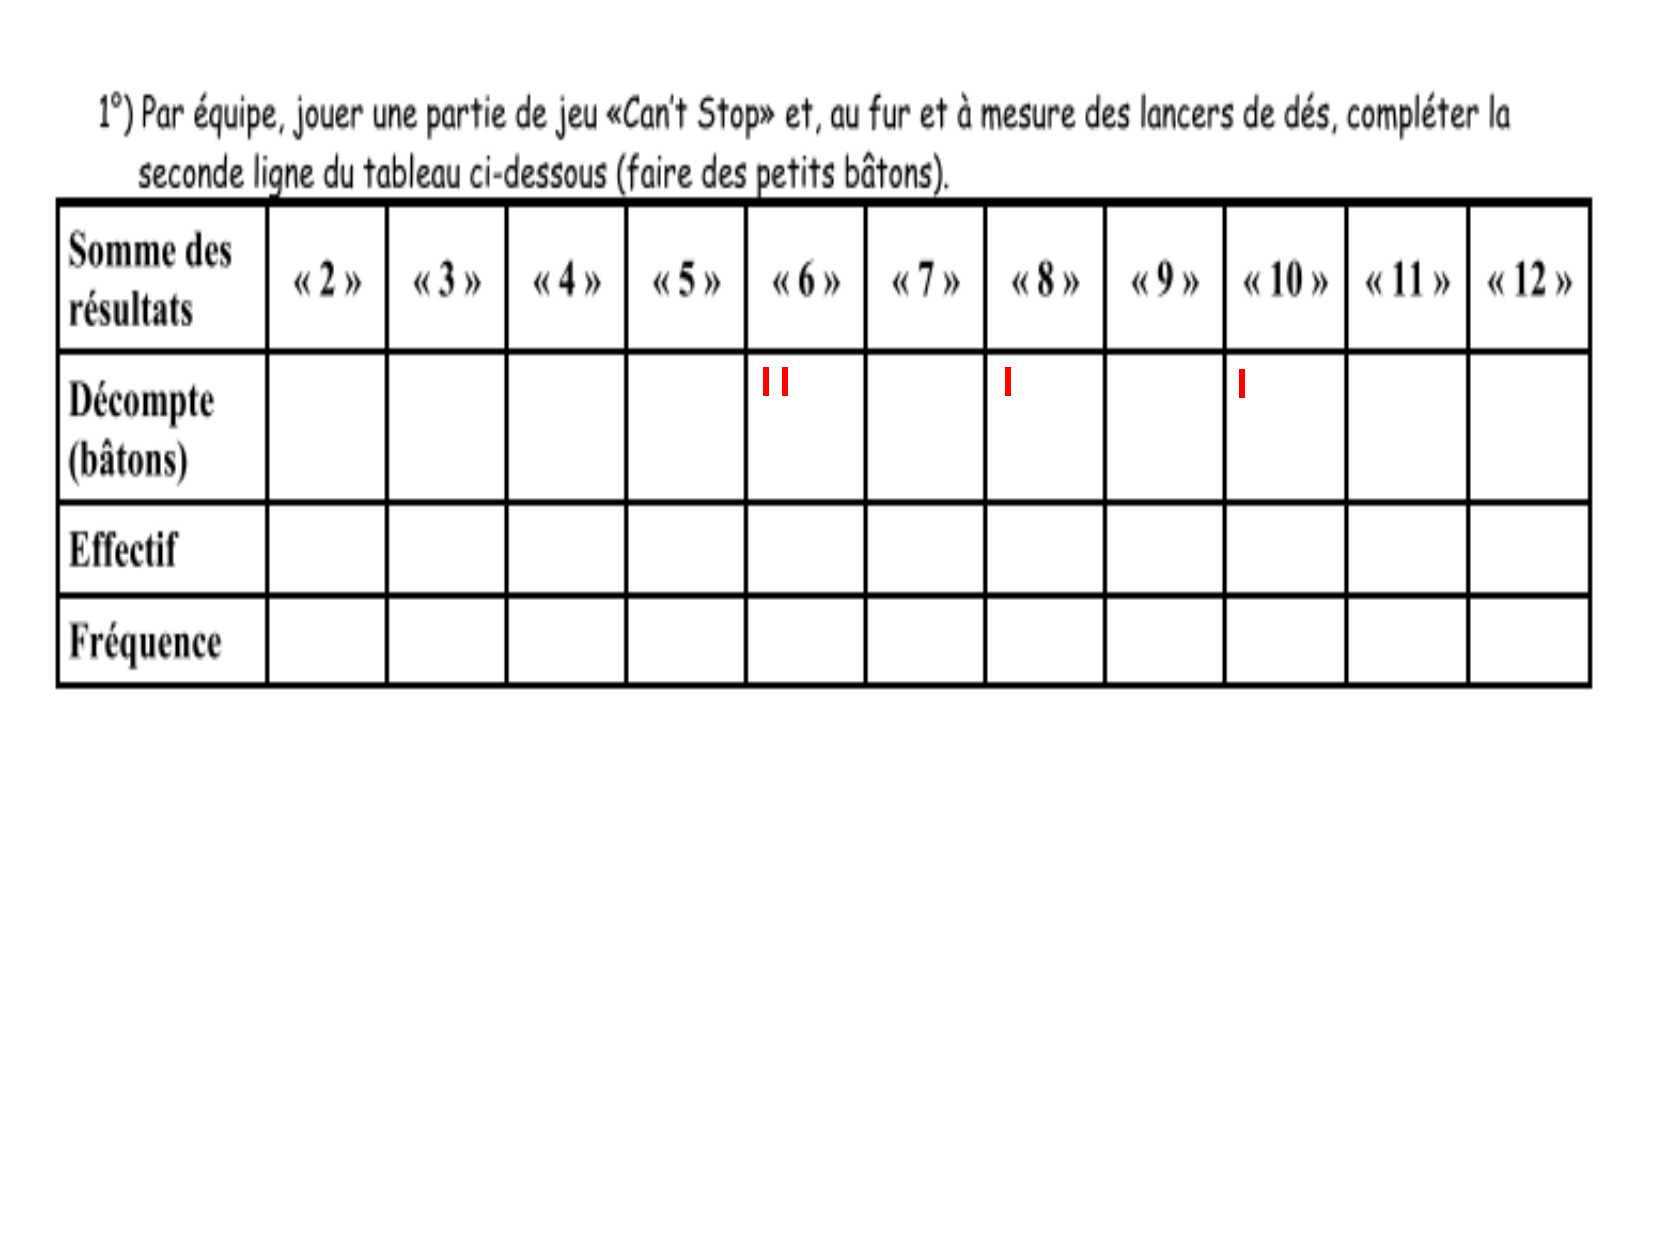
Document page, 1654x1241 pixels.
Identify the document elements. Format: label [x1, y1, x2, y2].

picture [37, 83, 1612, 709]
